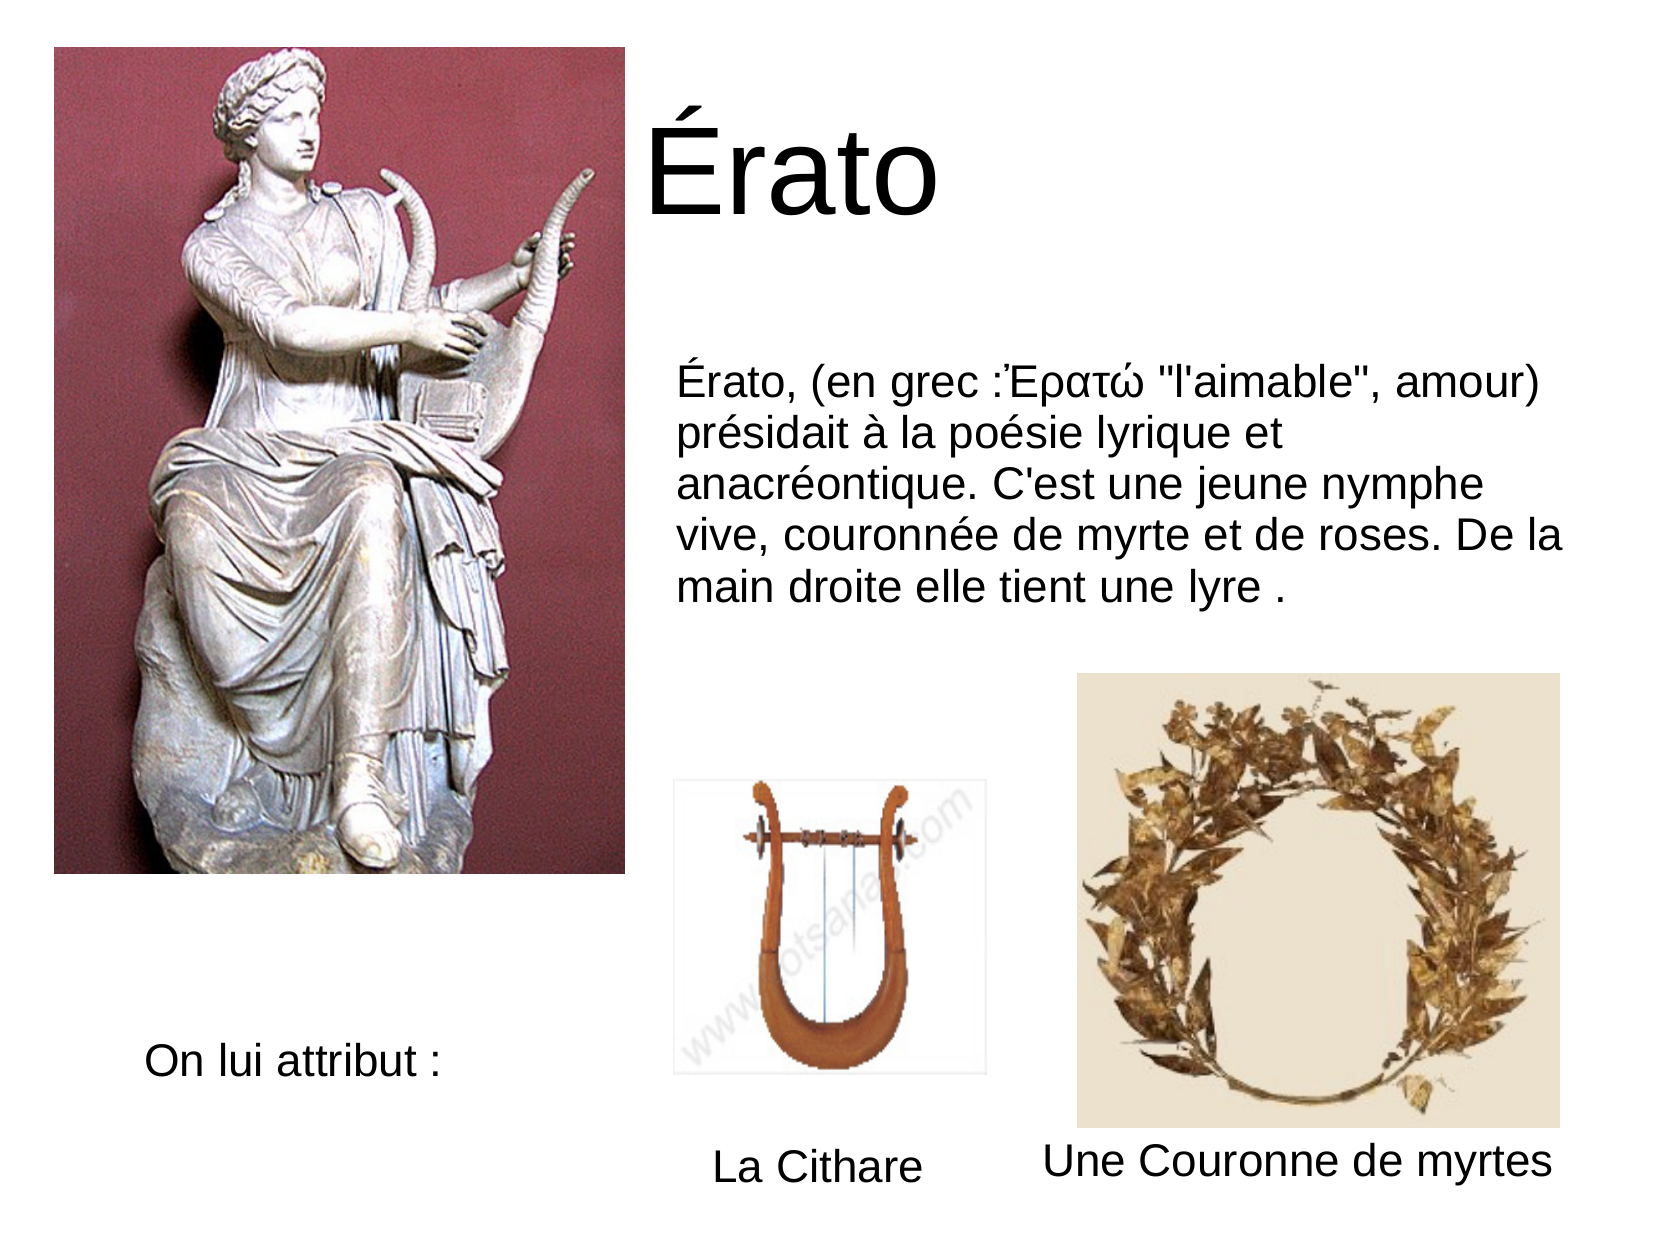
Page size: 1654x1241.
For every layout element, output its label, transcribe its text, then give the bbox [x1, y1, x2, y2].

text_box Érato, (en grec :Ἐρατώ "l'aimable", amour) présidait à la poésie lyrique et anacréontique. C'est une jeune nymphe vive, couronnée de myrte et de roses. De la main droite elle tient une lyre . [661, 348, 1583, 619]
text_box Érato [625, 93, 969, 249]
picture [54, 47, 625, 875]
text_box Une Couronne de myrtes [1027, 1127, 1595, 1194]
picture [673, 779, 987, 1075]
text_box La Cithare [685, 1133, 1004, 1200]
picture [1077, 673, 1560, 1127]
text_box On lui attribut : [129, 1027, 508, 1094]
